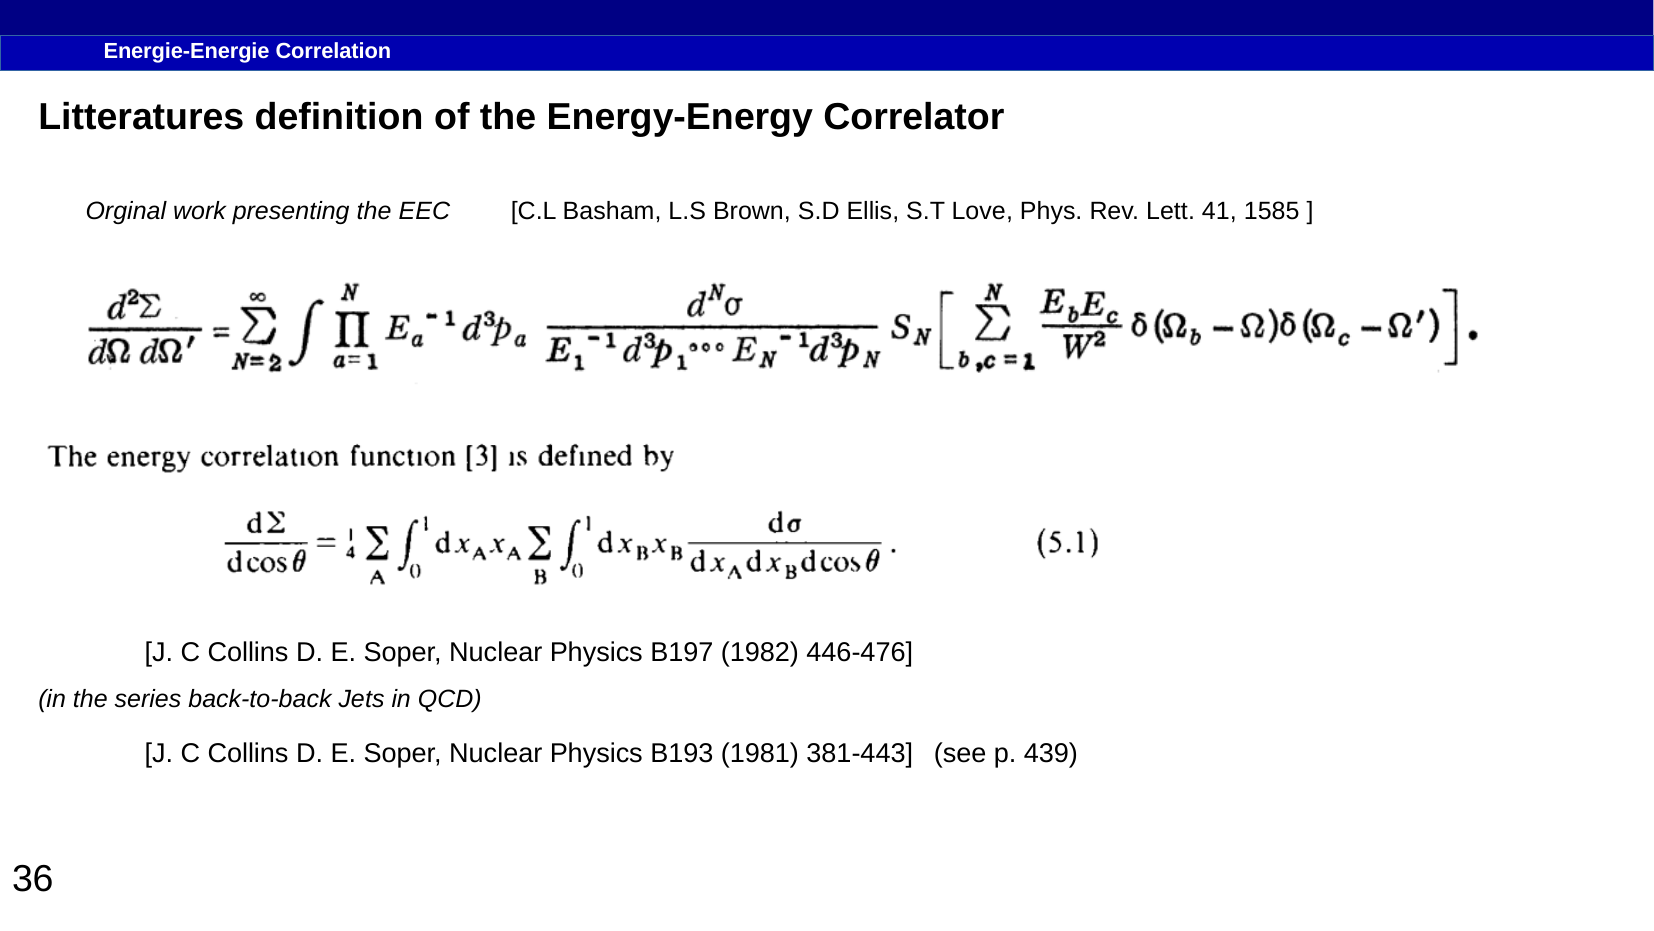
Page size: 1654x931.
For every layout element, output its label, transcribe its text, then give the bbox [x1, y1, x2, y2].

text_box [J. C Collins D. E. Soper, Nuclear Physics B193 (1981) 381-443] (see p. 439) [129, 721, 1111, 780]
text_box Litteratures definition of the Energy-Energy Correlator [23, 88, 1182, 146]
picture [35, 436, 1134, 596]
text_box 1 [0, 850, 626, 921]
text_box [J. C Collins D. E. Soper, Nuclear Physics B197 (1982) 446-476] [129, 619, 1016, 678]
text_box Energie-Energie Correlation [82, 31, 697, 71]
text_box (in the series back-to-back Jets in QCD) [23, 677, 603, 721]
text_box [C.L Basham, L.S Brown, S.D Ellis, S.T Love, Phys. Rev. Lett. 41, 1585 ] [496, 188, 1489, 232]
picture [59, 256, 1489, 390]
text_box [0, 0, 1654, 71]
text_box Orginal work presenting the EEC [70, 188, 532, 260]
